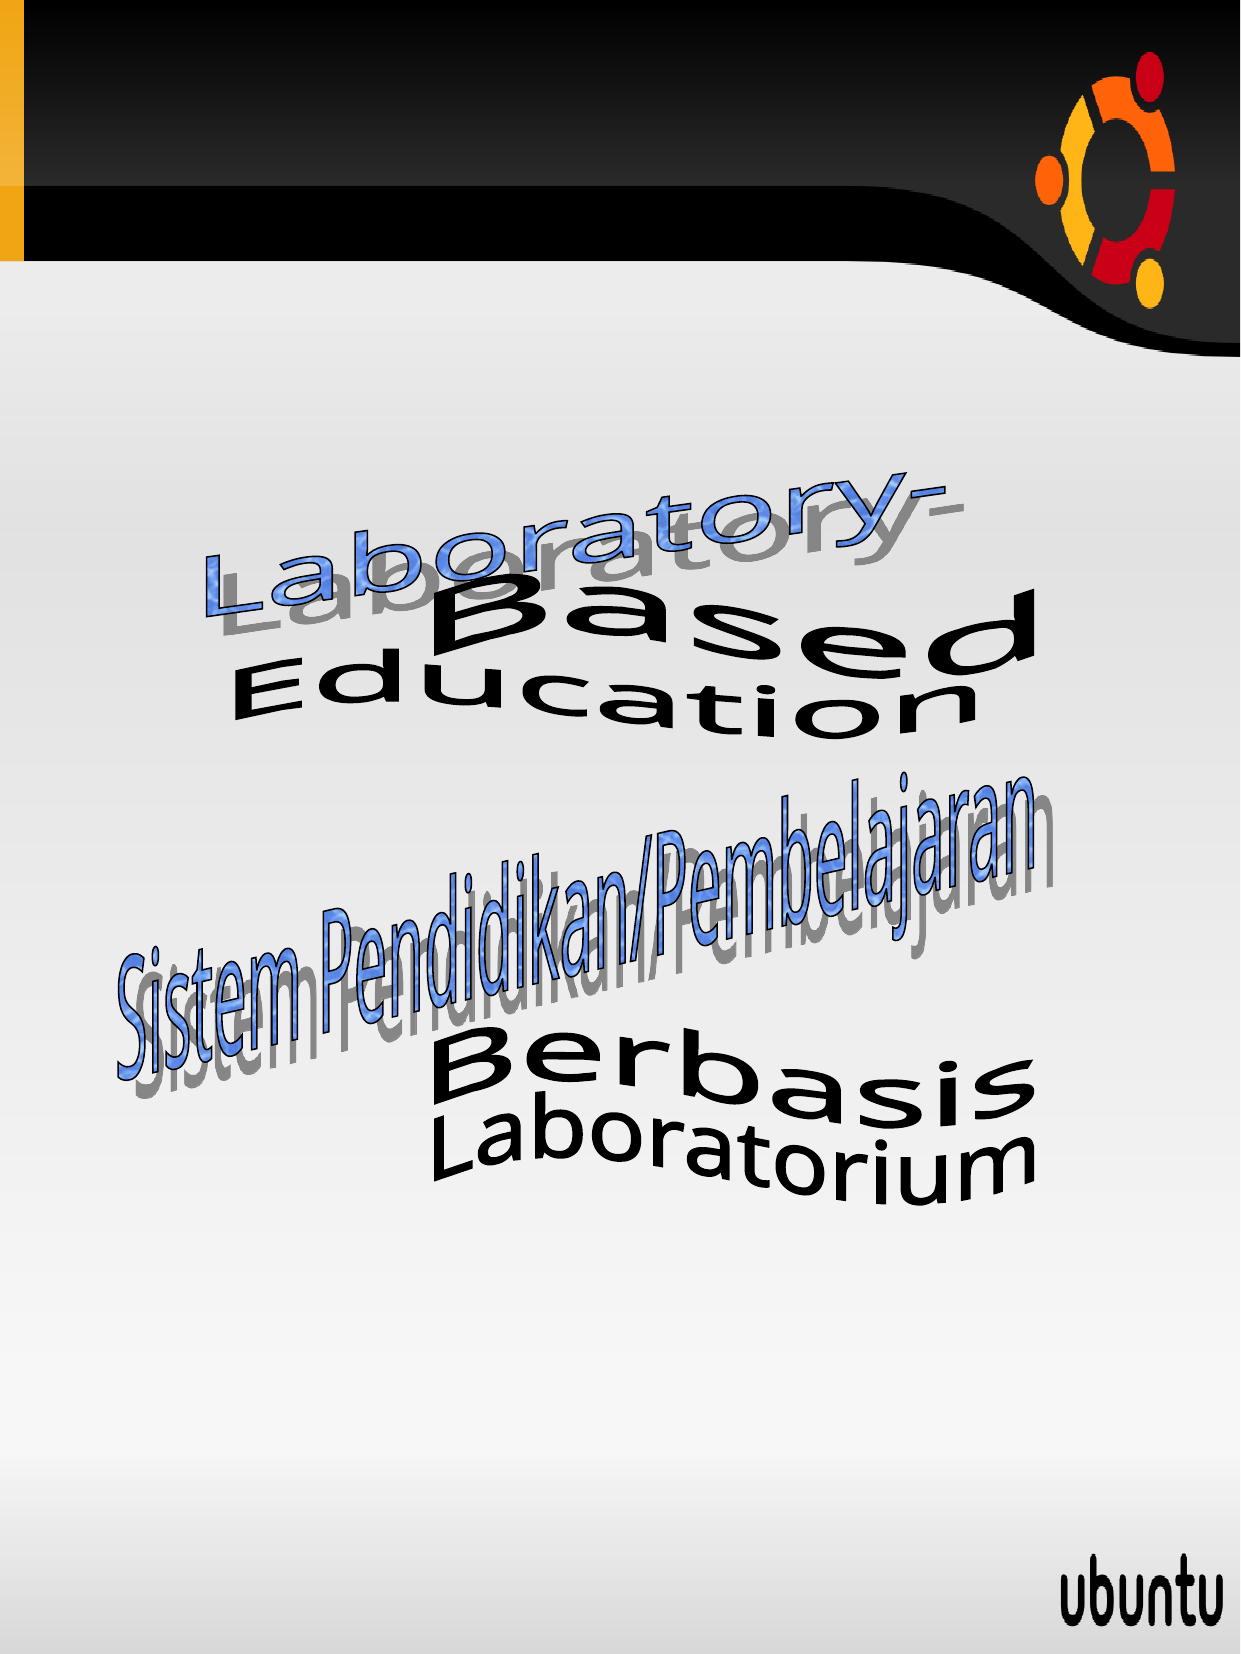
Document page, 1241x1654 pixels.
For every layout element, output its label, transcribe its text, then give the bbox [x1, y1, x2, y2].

text_box Sistem Pendidikan/Pembelajaran [532, 853, 560, 985]
text_box Laboratory- [206, 555, 263, 617]
text_box Laboratorium [535, 1091, 583, 1158]
text_box Sistem Pendidikan/Pembelajaran [562, 880, 589, 977]
text_box Laboratory- [835, 473, 906, 547]
text_box Sistem Pendidikan/Pembelajaran [817, 821, 845, 917]
text_box Sistem Pendidikan/Pembelajaran [970, 785, 997, 882]
text_box Laboratorium [653, 1119, 684, 1167]
text_box Education [600, 685, 672, 728]
text_box Laboratorium [876, 1157, 886, 1204]
text_box Sistem Pendidikan/Pembelajaran [691, 850, 719, 946]
text_box Laboratory- [646, 496, 692, 552]
text_box Based [928, 589, 1034, 675]
text_box Laboratorium [592, 1113, 641, 1162]
text_box Laboratory- [911, 486, 945, 498]
text_box Berbasis [434, 1027, 511, 1104]
text_box Laboratorium [836, 1152, 868, 1201]
text_box Berbasis [860, 1080, 921, 1128]
picture [0, 0, 1241, 1654]
text_box Laboratory- [272, 556, 333, 606]
text_box Berbasis [620, 1037, 669, 1086]
text_box Laboratorium [776, 1145, 824, 1195]
text_box Sistem Pendidikan/Pembelajaran [892, 806, 907, 941]
text_box Sistem Pendidikan/Pembelajaran [166, 973, 189, 1070]
text_box Sistem Pendidikan/Pembelajaran [427, 872, 456, 1008]
text_box Sistem Pendidikan/Pembelajaran [865, 810, 892, 907]
text_box Sistem Pendidikan/Pembelajaran [323, 908, 351, 1034]
text_box Sistem Pendidikan/Pembelajaran [657, 830, 685, 956]
text_box Sistem Pendidikan/Pembelajaran [630, 834, 652, 962]
text_box Sistem Pendidikan/Pembelajaran [598, 872, 626, 970]
text_box Sistem Pendidikan/Pembelajaran [118, 953, 145, 1081]
text_box Laboratorium [738, 1126, 769, 1188]
text_box Laboratory- [524, 520, 568, 572]
text_box Berbasis [773, 1069, 841, 1123]
text_box Laboratory- [789, 482, 834, 535]
text_box Sistem Pendidikan/Pembelajaran [192, 948, 212, 1063]
text_box Laboratory- [701, 495, 771, 544]
text_box Education [900, 686, 975, 733]
text_box Based [694, 605, 780, 659]
text_box Laboratorium [961, 1137, 1034, 1201]
text_box Laboratory- [436, 533, 505, 581]
text_box Sistem Pendidikan/Pembelajaran [949, 790, 969, 888]
text_box Berbasis [939, 1061, 957, 1072]
text_box Laboratorium [687, 1128, 729, 1180]
text_box Laboratorium [478, 1114, 520, 1165]
text_box Sistem Pendidikan/Pembelajaran [1006, 777, 1034, 874]
text_box Education [687, 686, 741, 734]
text_box Education [758, 698, 774, 737]
text_box Laboratorium [901, 1155, 946, 1205]
text_box Berbasis [684, 1028, 758, 1104]
text_box Education [425, 665, 501, 707]
text_box Sistem Pendidikan/Pembelajaran [392, 920, 420, 1018]
text_box Based [567, 587, 666, 642]
text_box Sistem Pendidikan/Pembelajaran [251, 948, 298, 1050]
text_box Laboratory- [573, 513, 634, 563]
text_box Based [434, 574, 545, 655]
text_box Education [523, 676, 588, 716]
text_box Sistem Pendidikan/Pembelajaran [216, 961, 244, 1057]
text_box Sistem Pendidikan/Pembelajaran [356, 928, 385, 1024]
text_box Sistem Pendidikan/Pembelajaran [852, 779, 858, 910]
text_box Laboratorium [434, 1116, 472, 1181]
text_box Laboratory- [355, 530, 421, 596]
text_box Sistem Pendidikan/Pembelajaran [914, 799, 940, 895]
text_box Based [801, 627, 905, 679]
text_box Sistem Pendidikan/Pembelajaran [479, 860, 508, 996]
text_box Sistem Pendidikan/Pembelajaran [726, 837, 773, 940]
text_box Education [236, 658, 302, 720]
text_box Sistem Pendidikan/Pembelajaran [782, 795, 811, 927]
text_box Berbasis [527, 1033, 600, 1082]
text_box Education [796, 700, 879, 739]
text_box Berbasis [941, 1078, 955, 1126]
text_box Education [319, 649, 399, 703]
text_box Berbasis [975, 1060, 1034, 1119]
